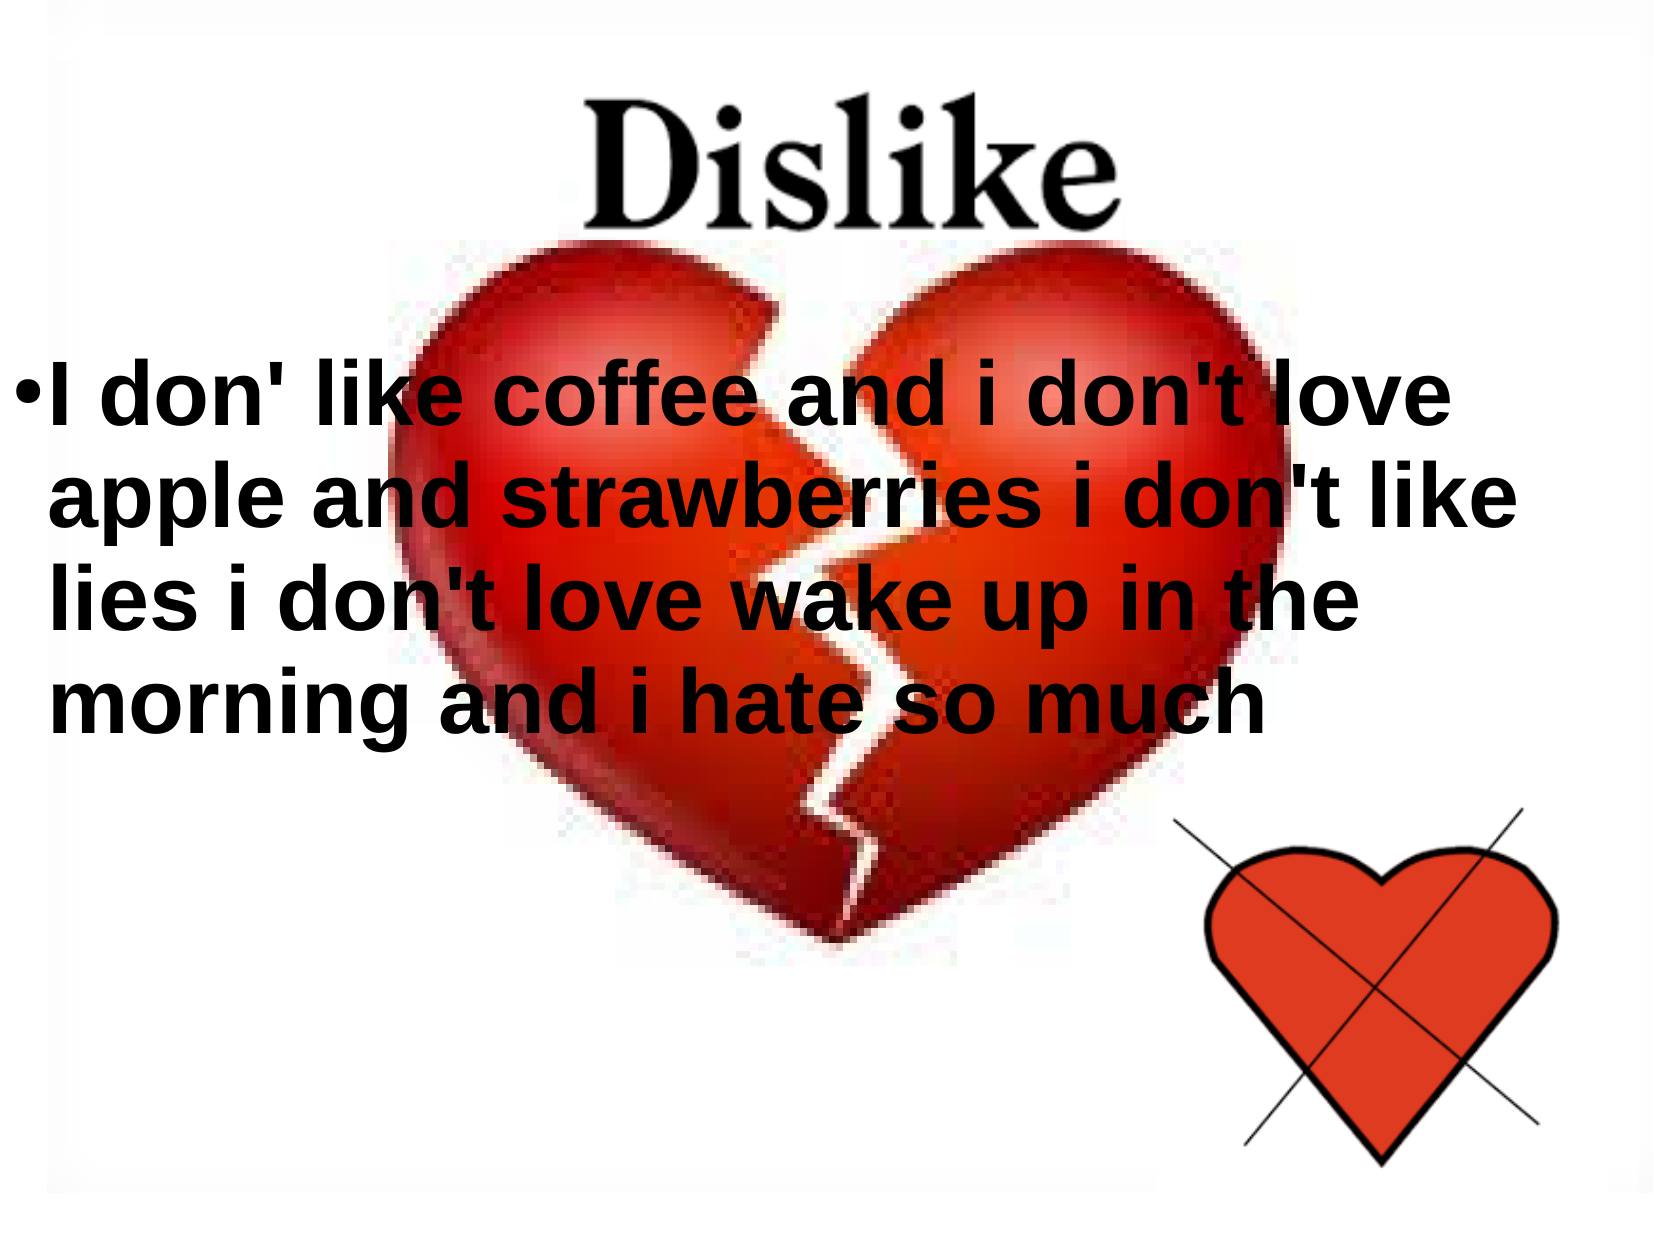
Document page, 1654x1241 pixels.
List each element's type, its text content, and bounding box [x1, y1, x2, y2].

subtitle I don' like coffee and i don't love apple and strawberries i don't like lies i don't love wake up in the morning and i hate so much [11, 342, 1619, 1161]
picture [47, 0, 1654, 1205]
